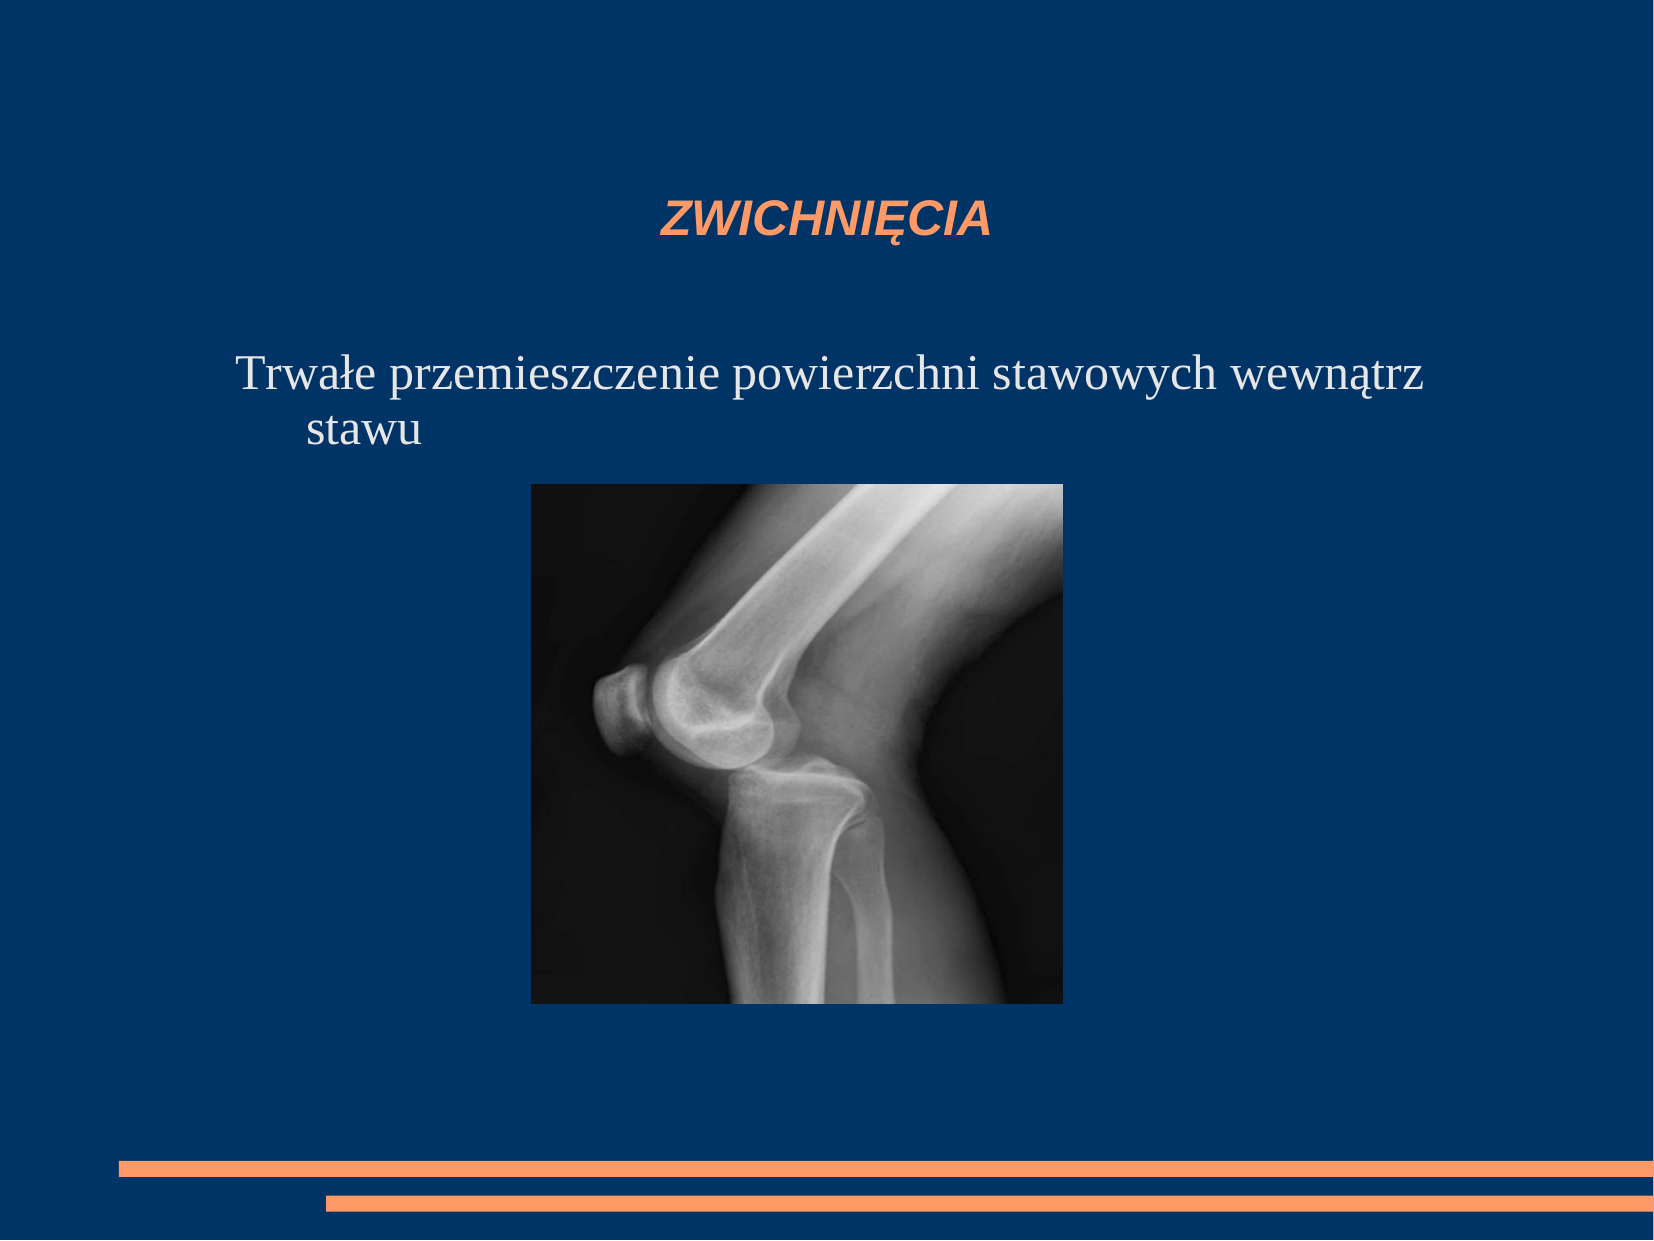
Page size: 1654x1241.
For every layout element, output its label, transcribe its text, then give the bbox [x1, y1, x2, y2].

list Trwałe przemieszczenie powierzchni stawowych wewnątrz stawu [152, 344, 1534, 1127]
picture [531, 484, 1063, 1004]
title ZWICHNIĘCIA [121, 114, 1534, 322]
